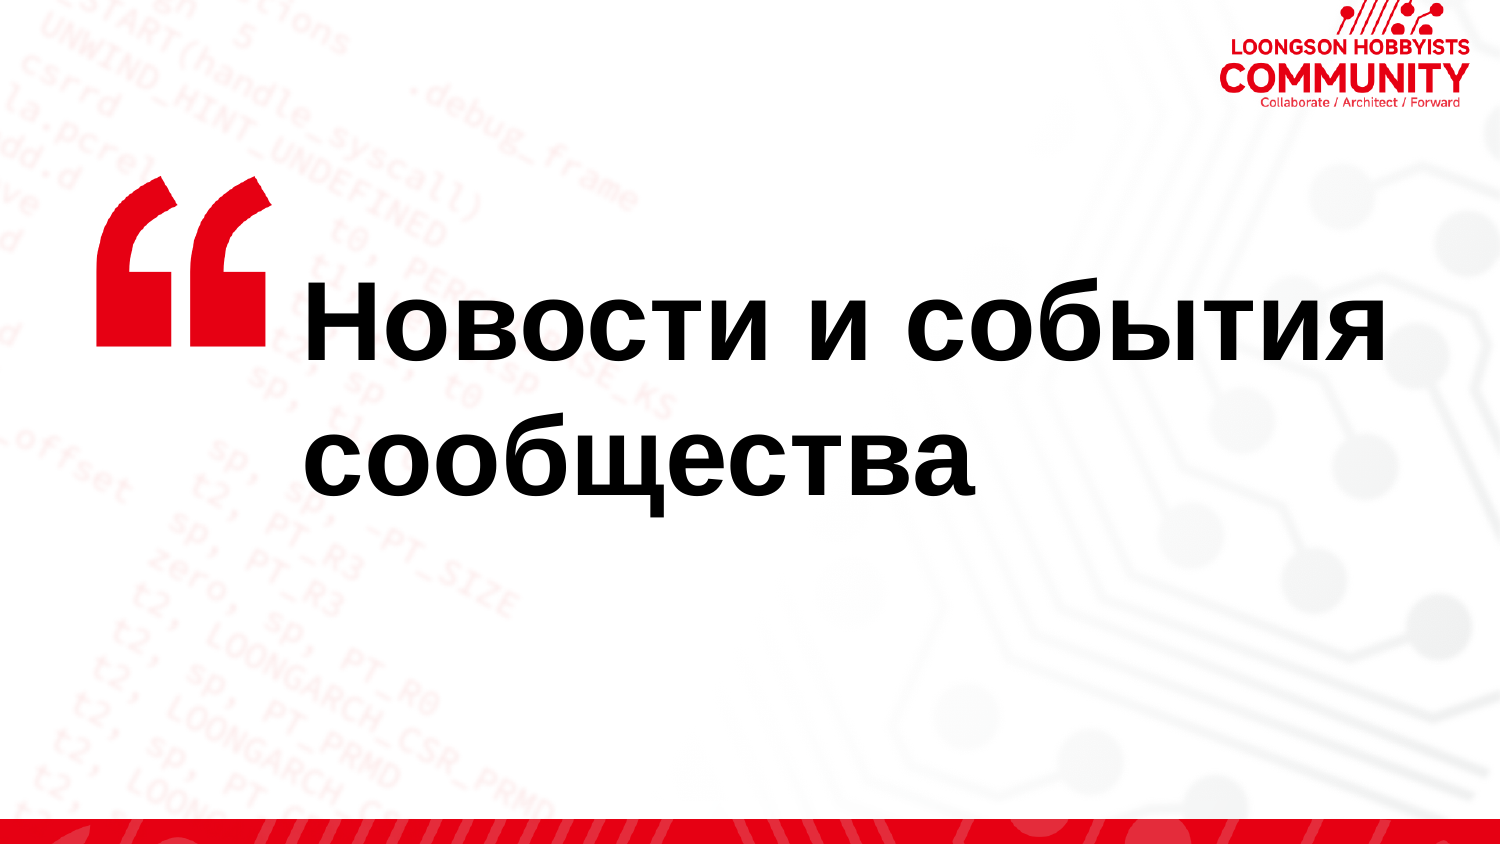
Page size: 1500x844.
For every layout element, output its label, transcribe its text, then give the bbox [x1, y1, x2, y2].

picture [0, 0, 1500, 844]
title Новости и события сообщества [286, 231, 1424, 536]
